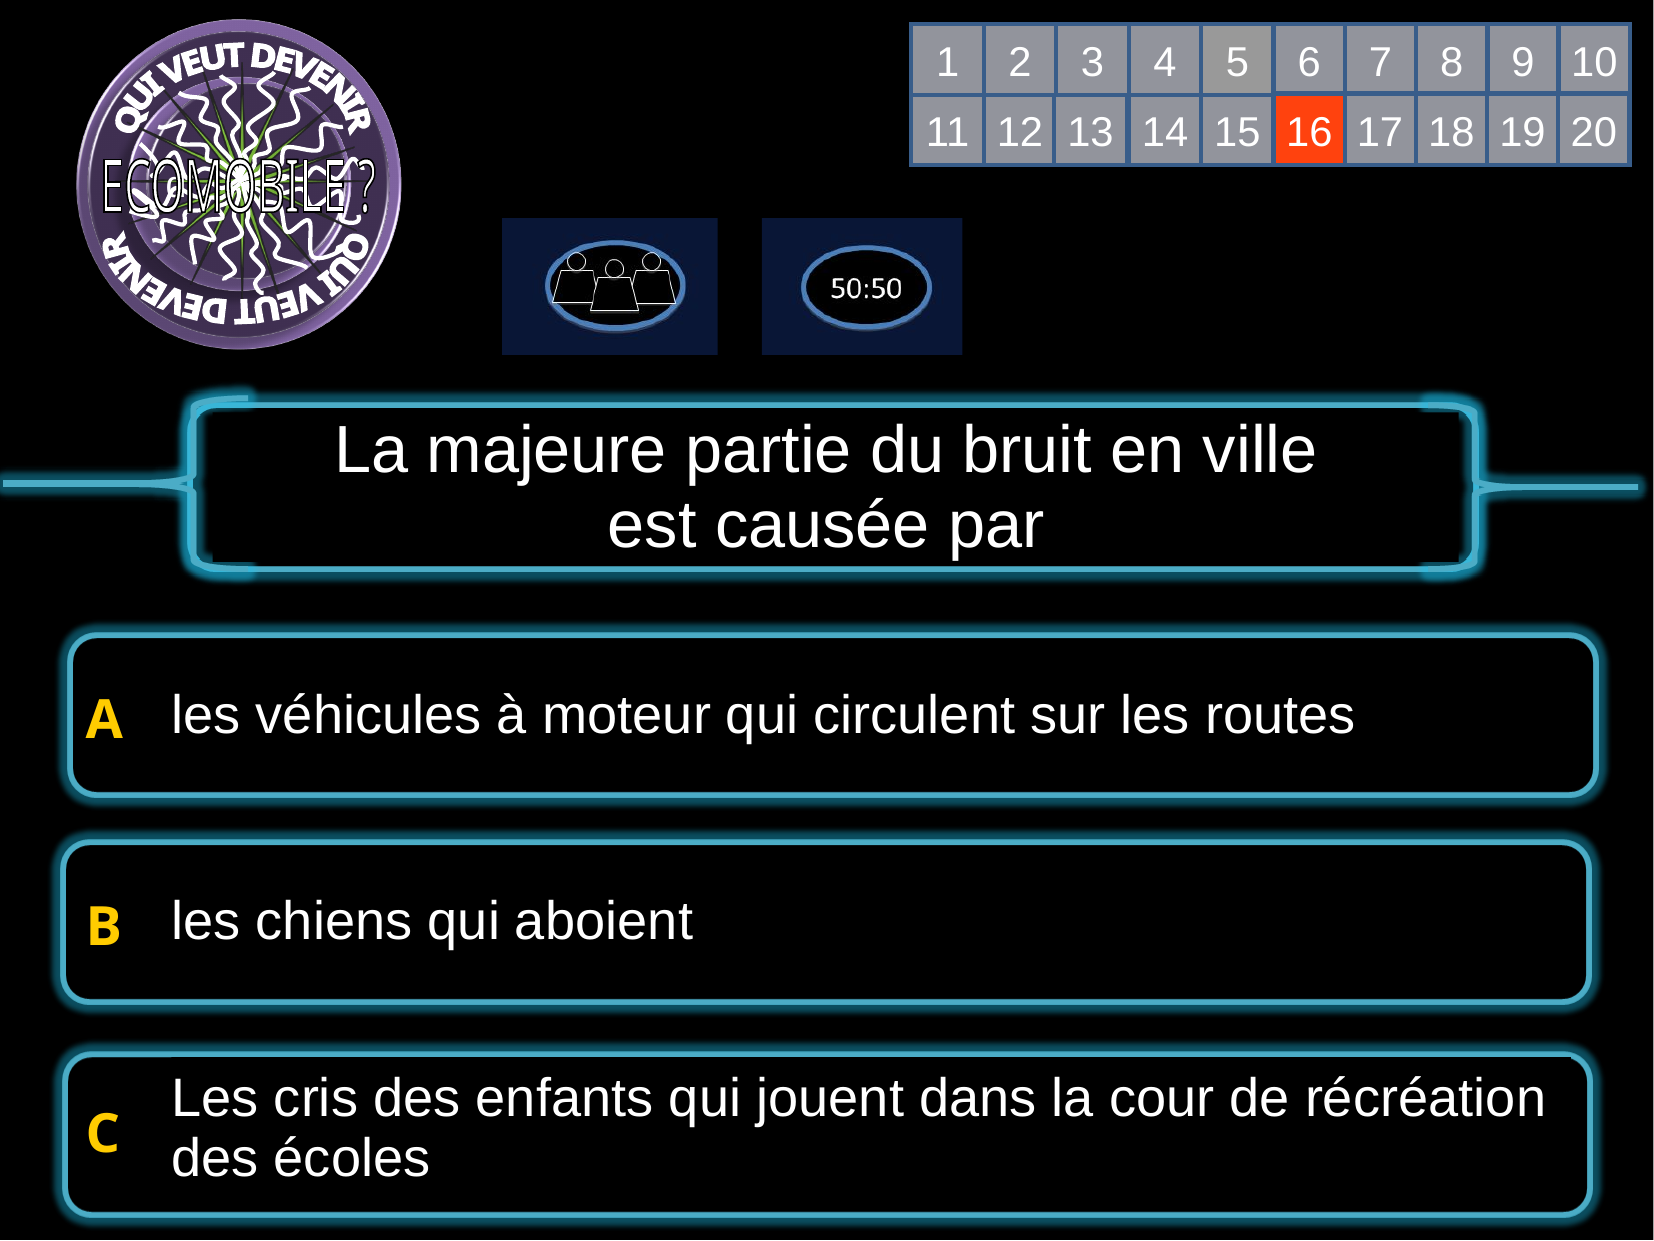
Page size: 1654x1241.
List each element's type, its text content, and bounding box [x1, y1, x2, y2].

text_box 7 [1344, 24, 1416, 93]
text_box 2 [983, 24, 1056, 94]
text_box 9 [1487, 24, 1558, 93]
text_box 14 [1128, 94, 1201, 166]
text_box 4 [1128, 24, 1201, 94]
picture [50, 615, 1616, 815]
text_box 10 [1558, 24, 1630, 93]
picture [43, 822, 1609, 1022]
text_box 17 [1345, 93, 1415, 166]
text_box 1 [911, 24, 983, 94]
list Les cris des enfants qui jouent dans la cour de récréation des écoles [171, 1057, 1571, 1199]
text_box 13 [1054, 94, 1127, 166]
text_box 11 [911, 94, 983, 166]
list les véhicules à moteur qui circulent sur les routes [171, 643, 1571, 786]
text_box 18 [1415, 93, 1486, 166]
text_box 20 [1558, 93, 1630, 166]
text_box 12 [983, 94, 1054, 166]
list les chiens qui aboient [171, 850, 1571, 993]
text_box 5 [1201, 24, 1273, 94]
text_box 19 [1486, 93, 1558, 166]
text_box 8 [1416, 24, 1487, 93]
picture [53, 18, 402, 370]
text_box 16 [1273, 93, 1345, 166]
picture [0, 377, 1654, 591]
text_box 15 [1201, 94, 1273, 166]
picture [45, 1034, 1610, 1235]
text_box 3 [1056, 24, 1128, 95]
title La majeure partie du bruit en ville est causée par [212, 412, 1459, 562]
text_box 6 [1273, 24, 1344, 93]
